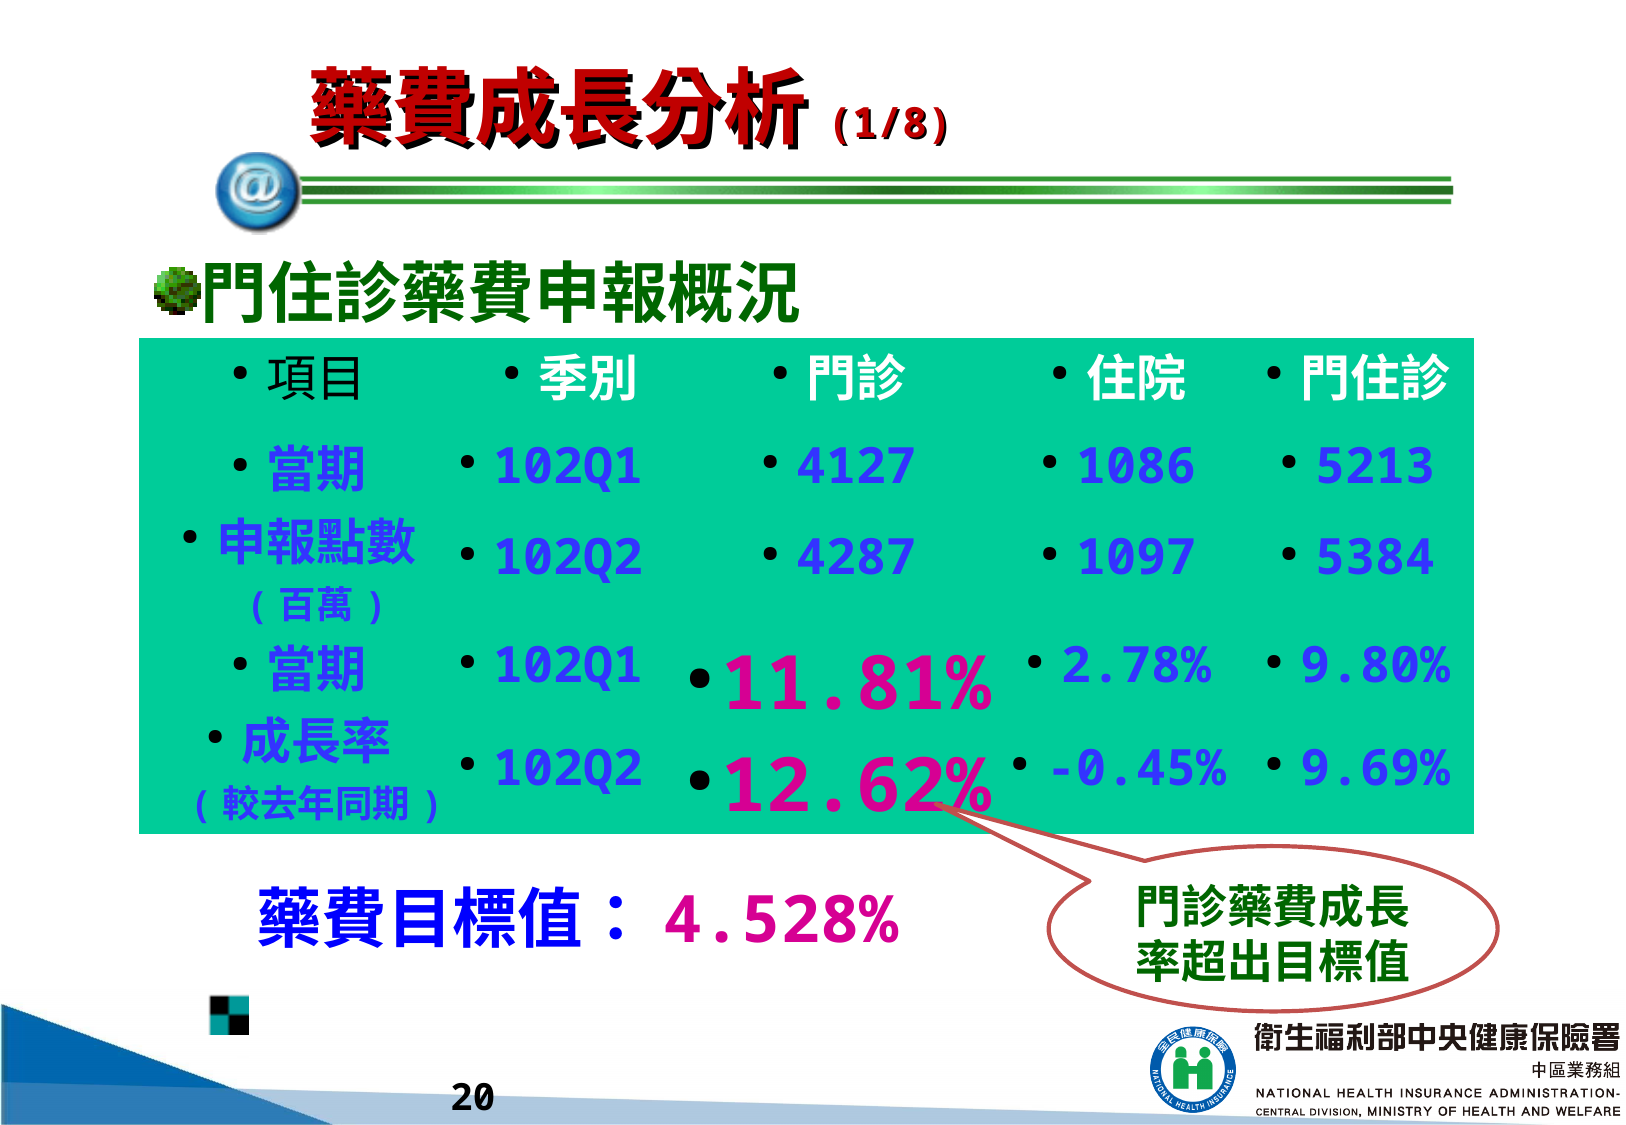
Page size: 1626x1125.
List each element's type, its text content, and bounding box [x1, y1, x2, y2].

table_cell 9.80% [1242, 629, 1474, 732]
table_cell 5213 [1242, 430, 1474, 521]
table_header 季別 [458, 339, 683, 430]
table_cell 2.78% [995, 629, 1242, 732]
table_cell 5384 [1242, 521, 1474, 629]
table_header 項目 [139, 339, 458, 430]
table_cell 1086 [995, 430, 1242, 521]
table_cell 102Q1 [458, 629, 683, 732]
table_cell 102Q2 [458, 521, 683, 629]
table_cell 102Q2 [458, 732, 683, 834]
text_box [268, 79, 1625, 268]
text_box 門診藥費成長率超出目標值 [935, 803, 1498, 1012]
table_cell 11.81% [683, 629, 995, 732]
table_header 住院 [995, 339, 1242, 430]
text_box 門住診藥費申報概況 [139, 243, 1473, 339]
table_cell 12.62% [683, 732, 995, 834]
table_header 門診 [683, 339, 995, 430]
text_box [435, 1065, 815, 1125]
table_cell 9.69% [1242, 732, 1474, 834]
list 藥費目標值：4.528% [186, 869, 919, 965]
table_cell -0.45% [995, 732, 1242, 834]
table_header 門住診 [1242, 338, 1474, 430]
table_cell 1097 [995, 521, 1242, 629]
table_cell 當期 申報點數 (百萬) [139, 430, 458, 629]
table_cell 4287 [683, 521, 995, 629]
table_cell 4127 [683, 430, 995, 521]
table_cell 102Q1 [458, 430, 683, 521]
title 藥費成長分析(1/8) [292, 10, 1562, 198]
table_cell 當期 成長率 (較去年同期) [139, 629, 458, 834]
